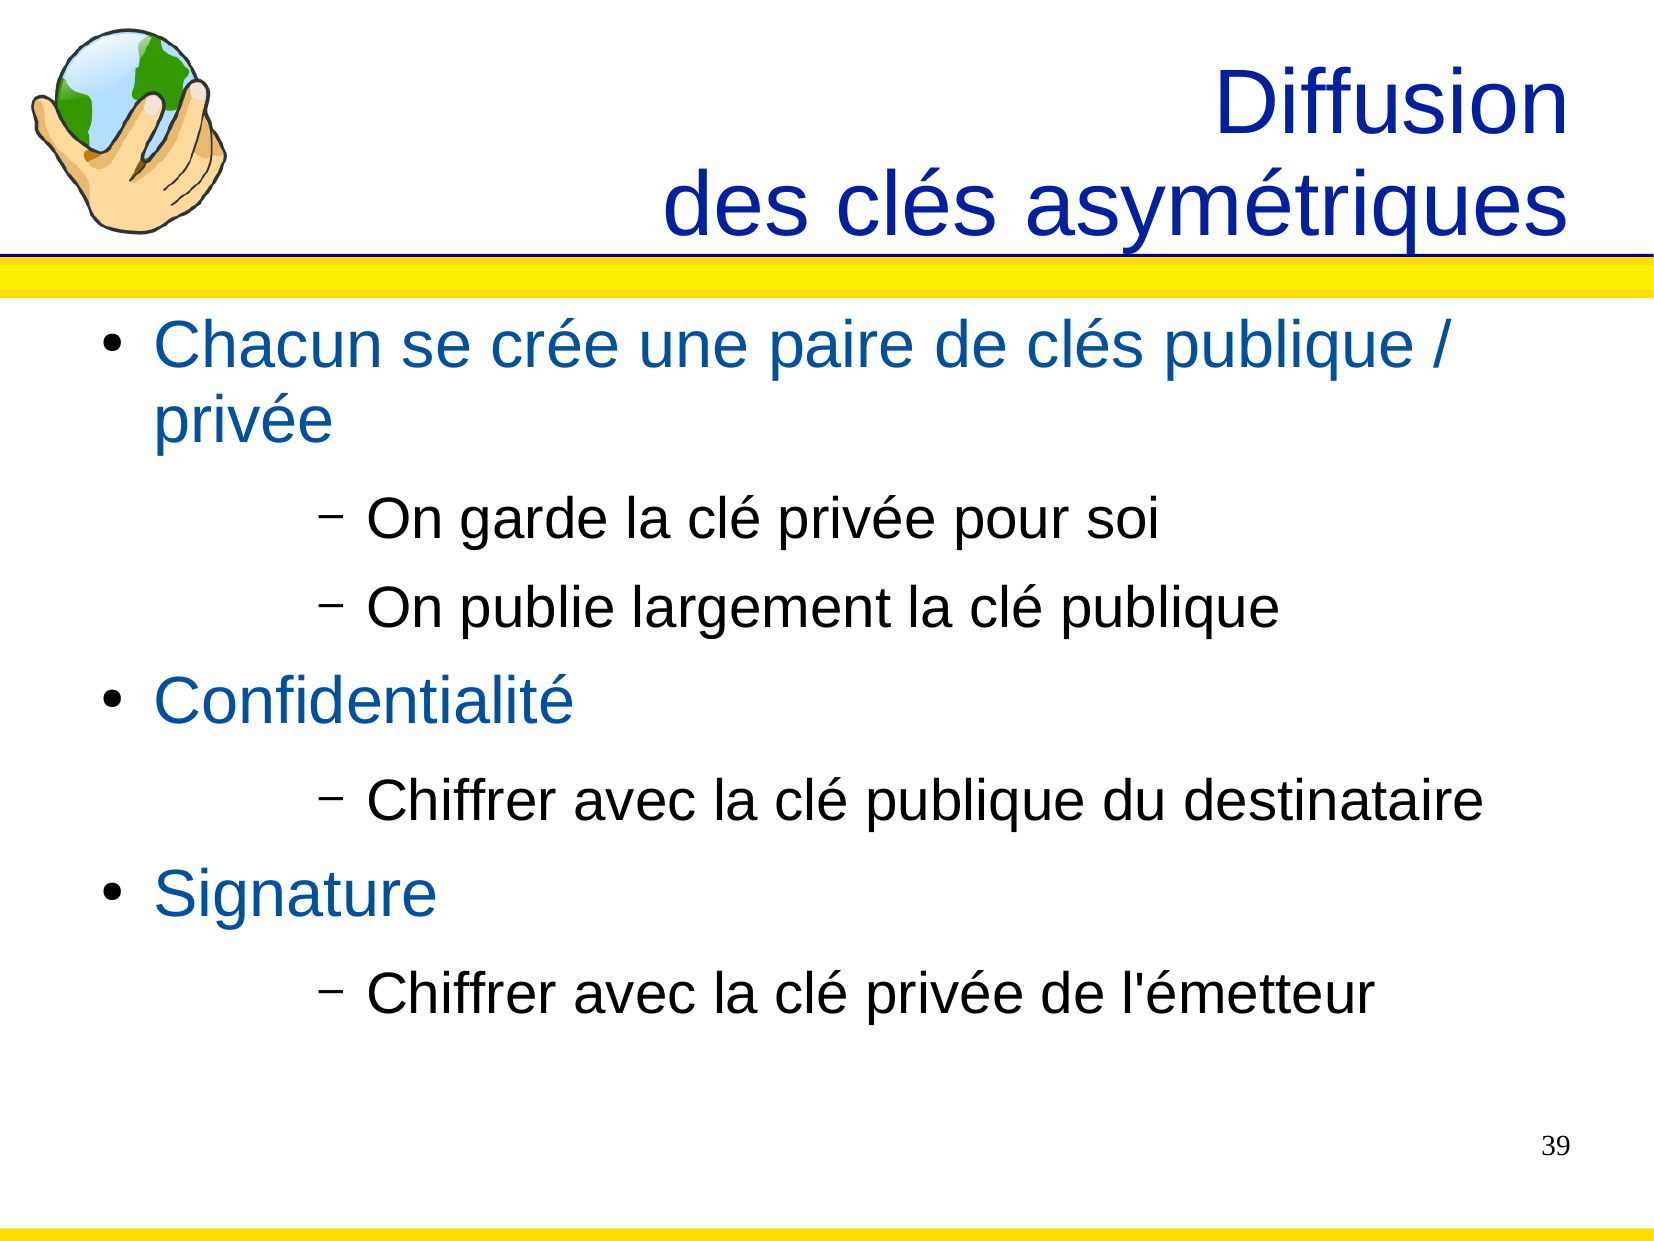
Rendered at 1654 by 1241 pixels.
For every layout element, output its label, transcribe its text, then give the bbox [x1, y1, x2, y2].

list Chacun se crée une paire de clés publique / privée On garde la clé privée pour soi On publie largement la clé publique Confidentialité Chiffrer avec la clé publique du destinataire Signature Chiffrer avec la clé privée de l'émetteur [82, 307, 1571, 1126]
picture [11, 14, 246, 248]
title Diffusion des clés asymétriques [372, 49, 1571, 257]
